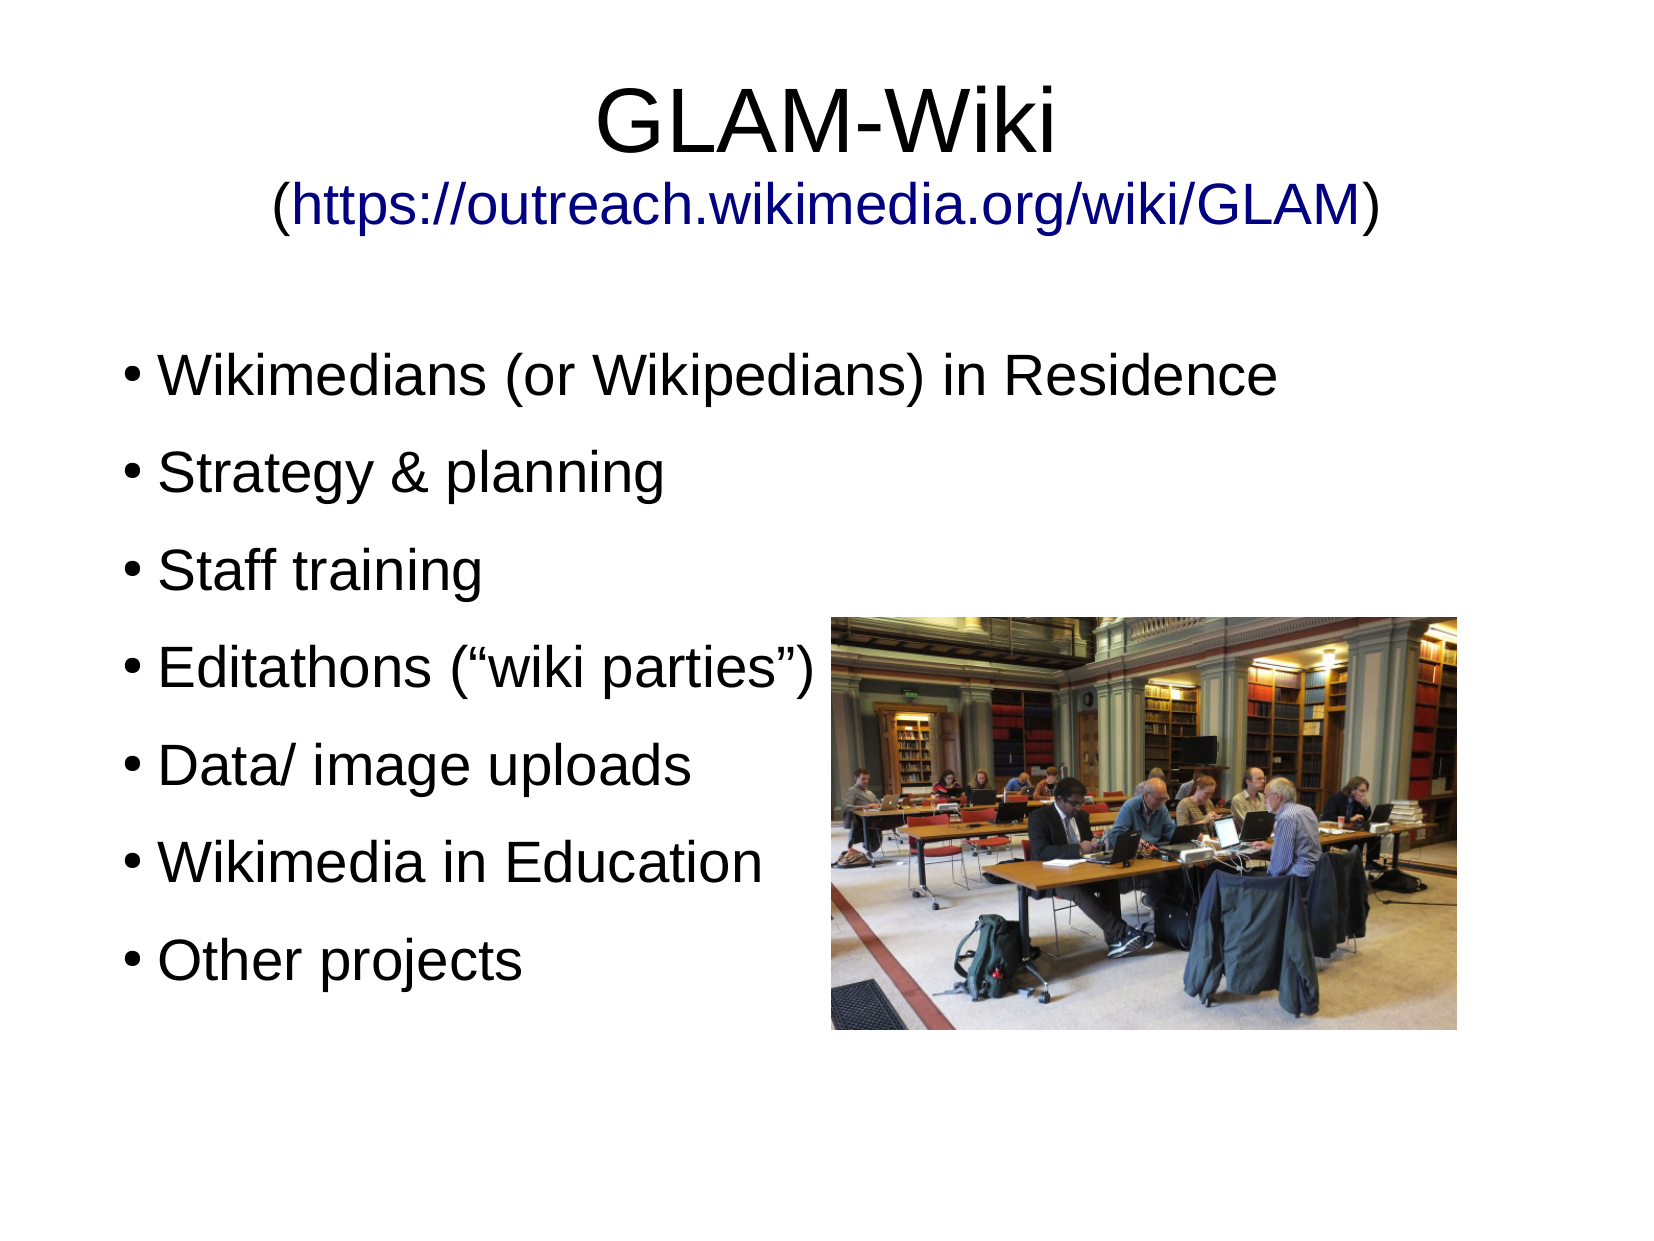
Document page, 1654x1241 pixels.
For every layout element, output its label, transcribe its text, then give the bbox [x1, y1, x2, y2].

title GLAM-Wiki (https://outreach.wikimedia.org/wiki/GLAM) [82, 49, 1571, 257]
text_box Wikimedians (or Wikipedians) in Residence Strategy & planning Staff training Editathons (“wiki parties”) Data/ image uploads Wikimedia in Education Other projects [107, 302, 1513, 1064]
picture [831, 617, 1457, 1030]
